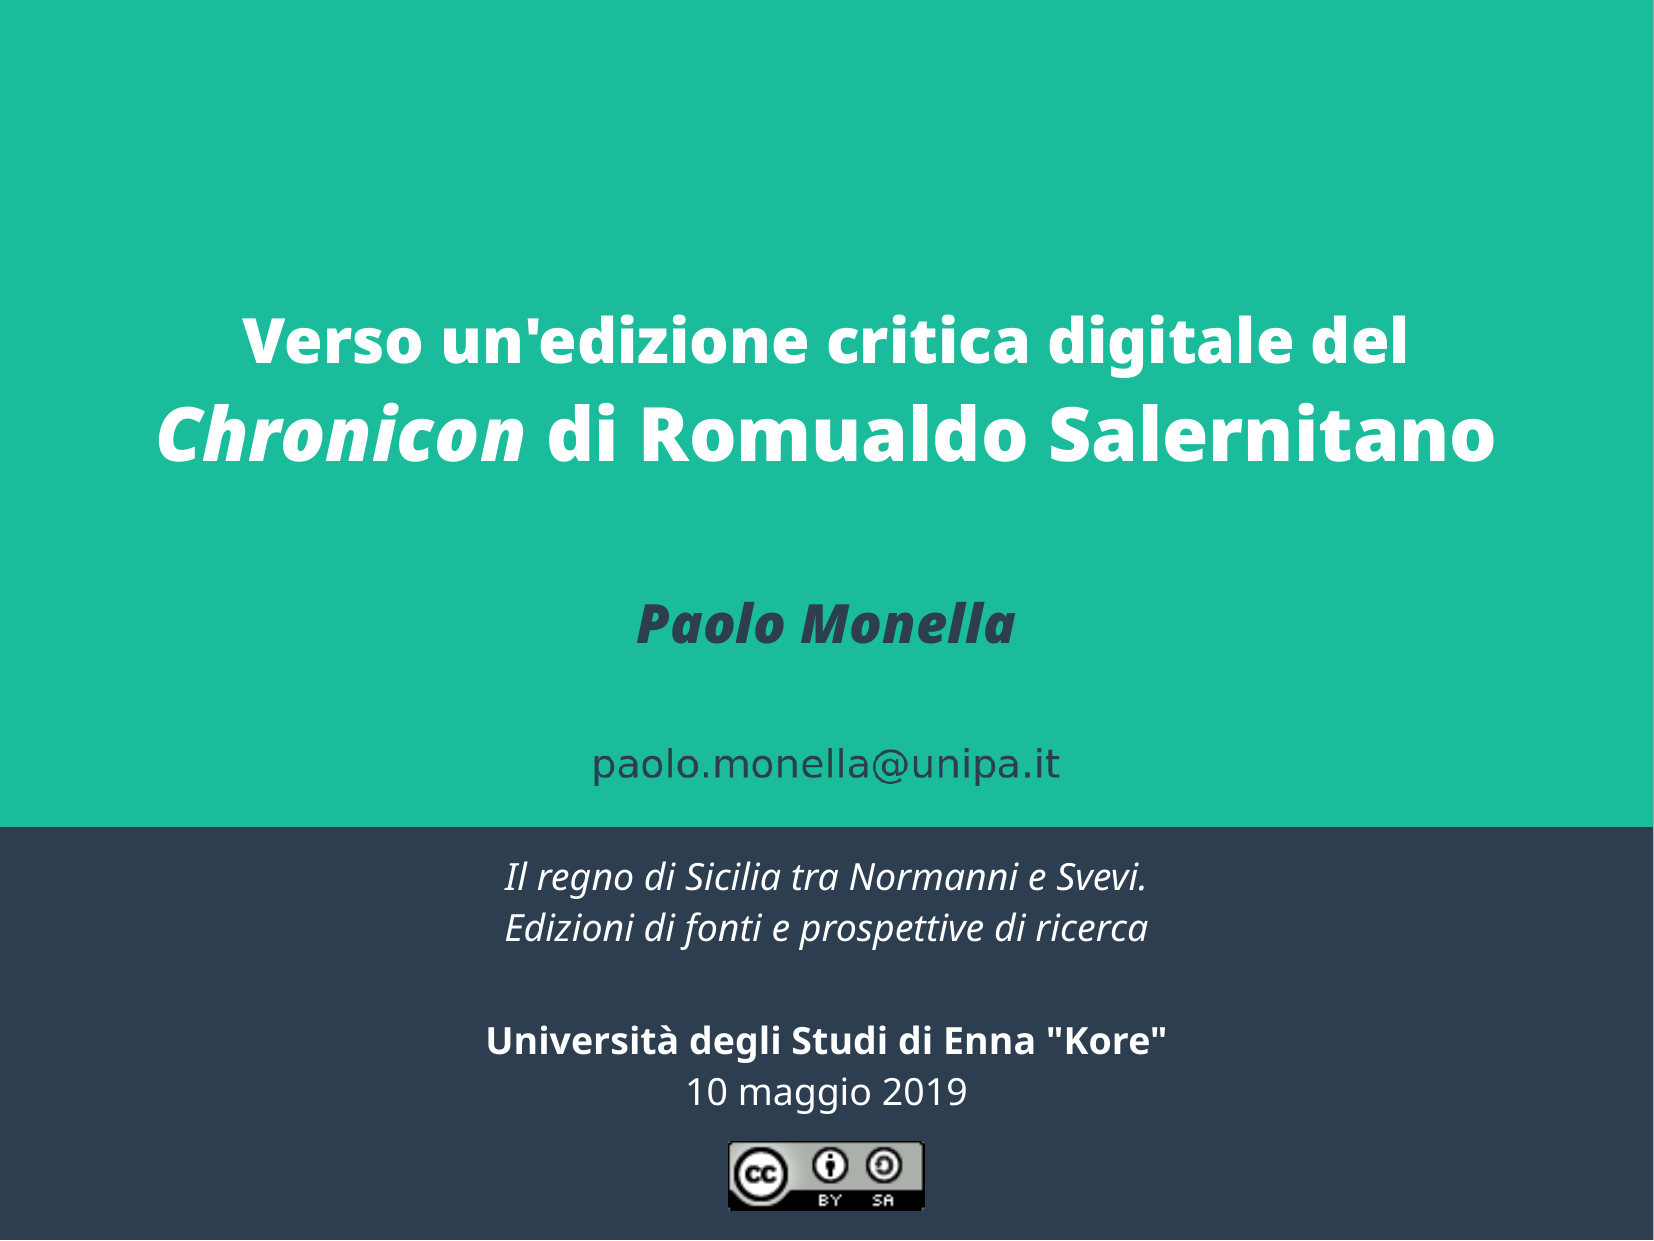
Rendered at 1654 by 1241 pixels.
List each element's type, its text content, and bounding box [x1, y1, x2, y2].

title Verso un'edizione critica digitale del Chronicon di Romualdo Salernitano Paolo Monella [59, 221, 1595, 634]
picture [728, 1141, 925, 1211]
subtitle Il regno di Sicilia tra Normanni e Svevi. Edizioni di fonti e prospettive di ricerca Università degli Studi di Enna "Kore" 10 maggio 2019 [59, 820, 1595, 1146]
picture [583, 744, 1069, 794]
